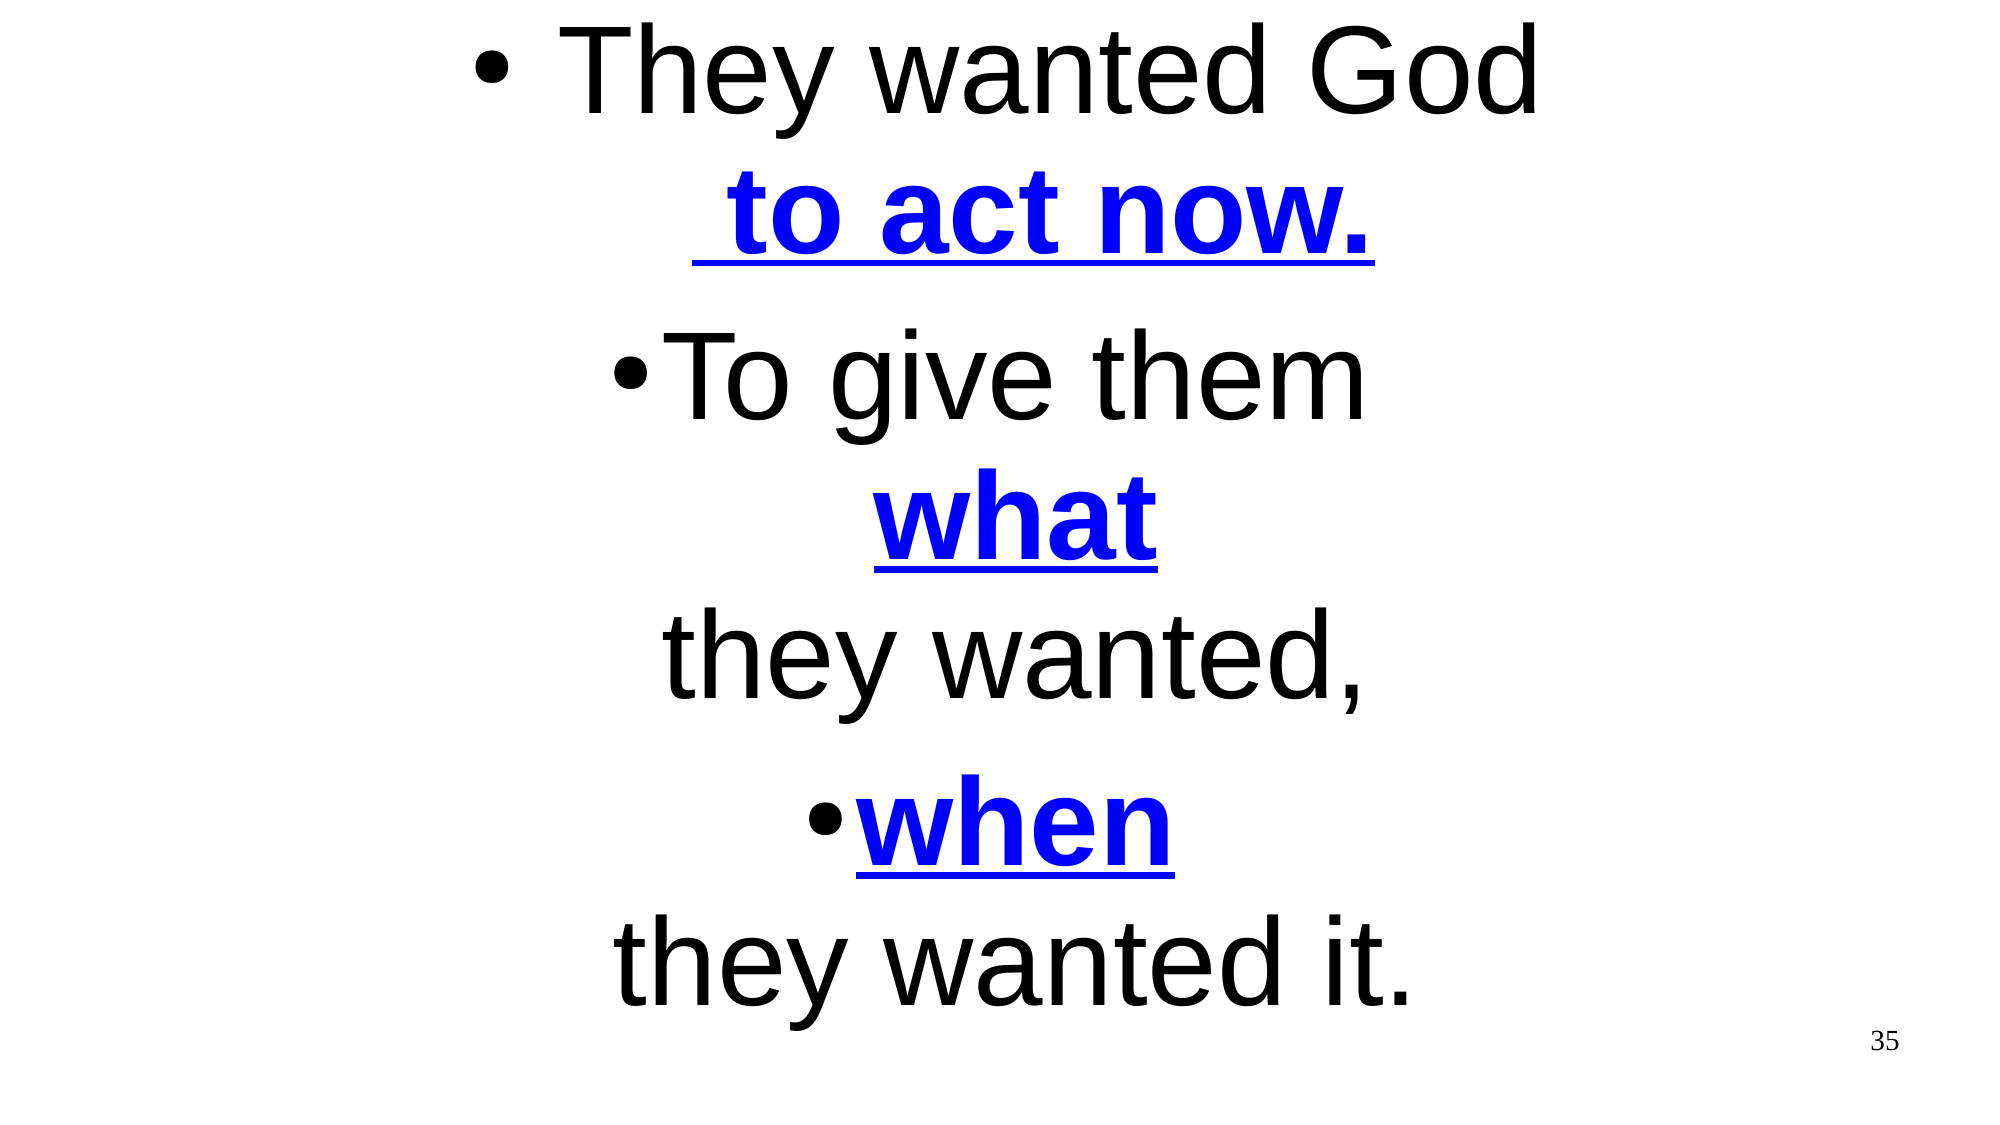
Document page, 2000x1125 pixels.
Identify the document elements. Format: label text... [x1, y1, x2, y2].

list They wanted God to act now. To give them what they wanted, when they wanted it. [0, 0, 1996, 1123]
